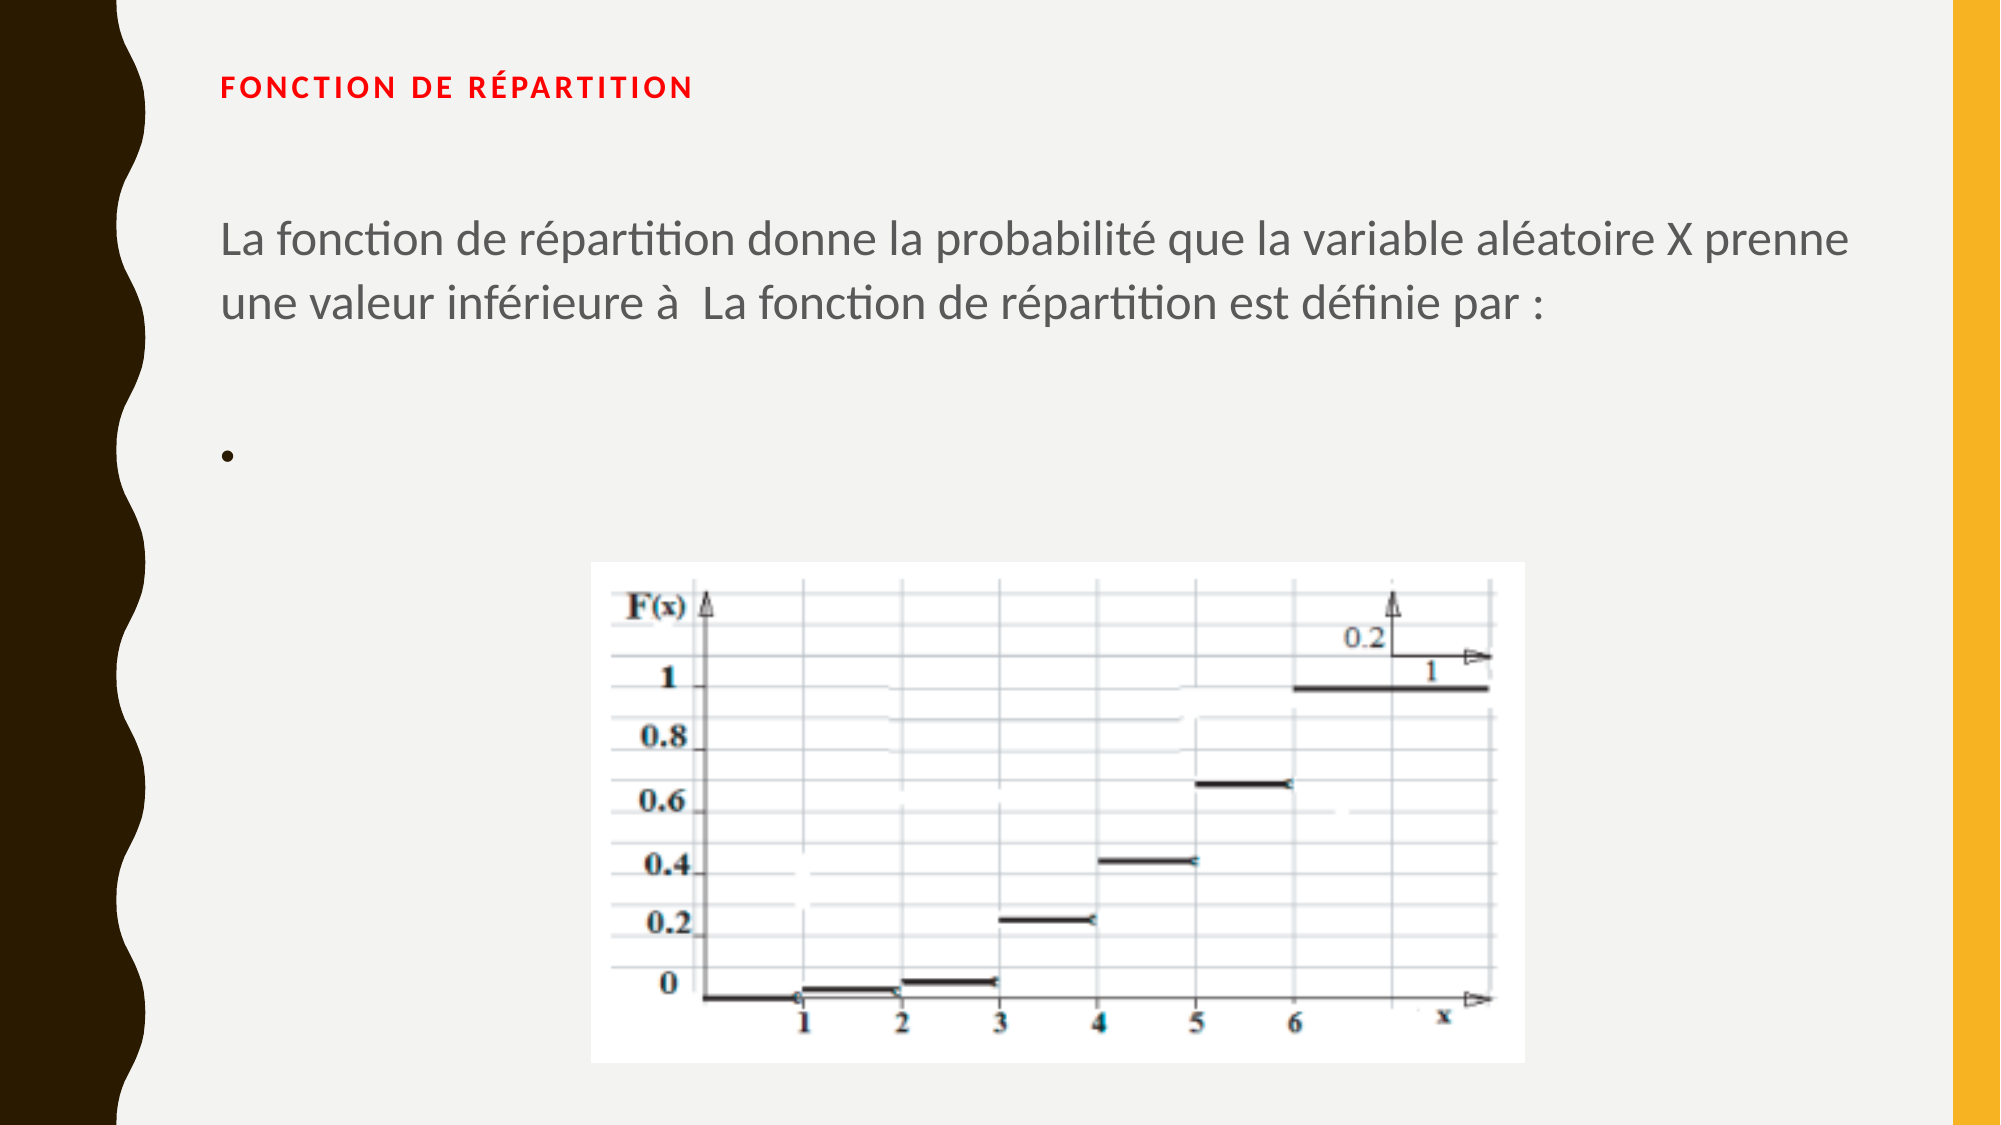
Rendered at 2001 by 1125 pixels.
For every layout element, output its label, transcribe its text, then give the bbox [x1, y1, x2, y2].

picture [591, 562, 1525, 1063]
title Fonction de répartition [205, 62, 1876, 143]
list La fonction de répartition donne la probabilité que la variable aléatoire X prenne une valeur inférieure à La fonction de répartition est définie par : [205, 194, 1876, 965]
